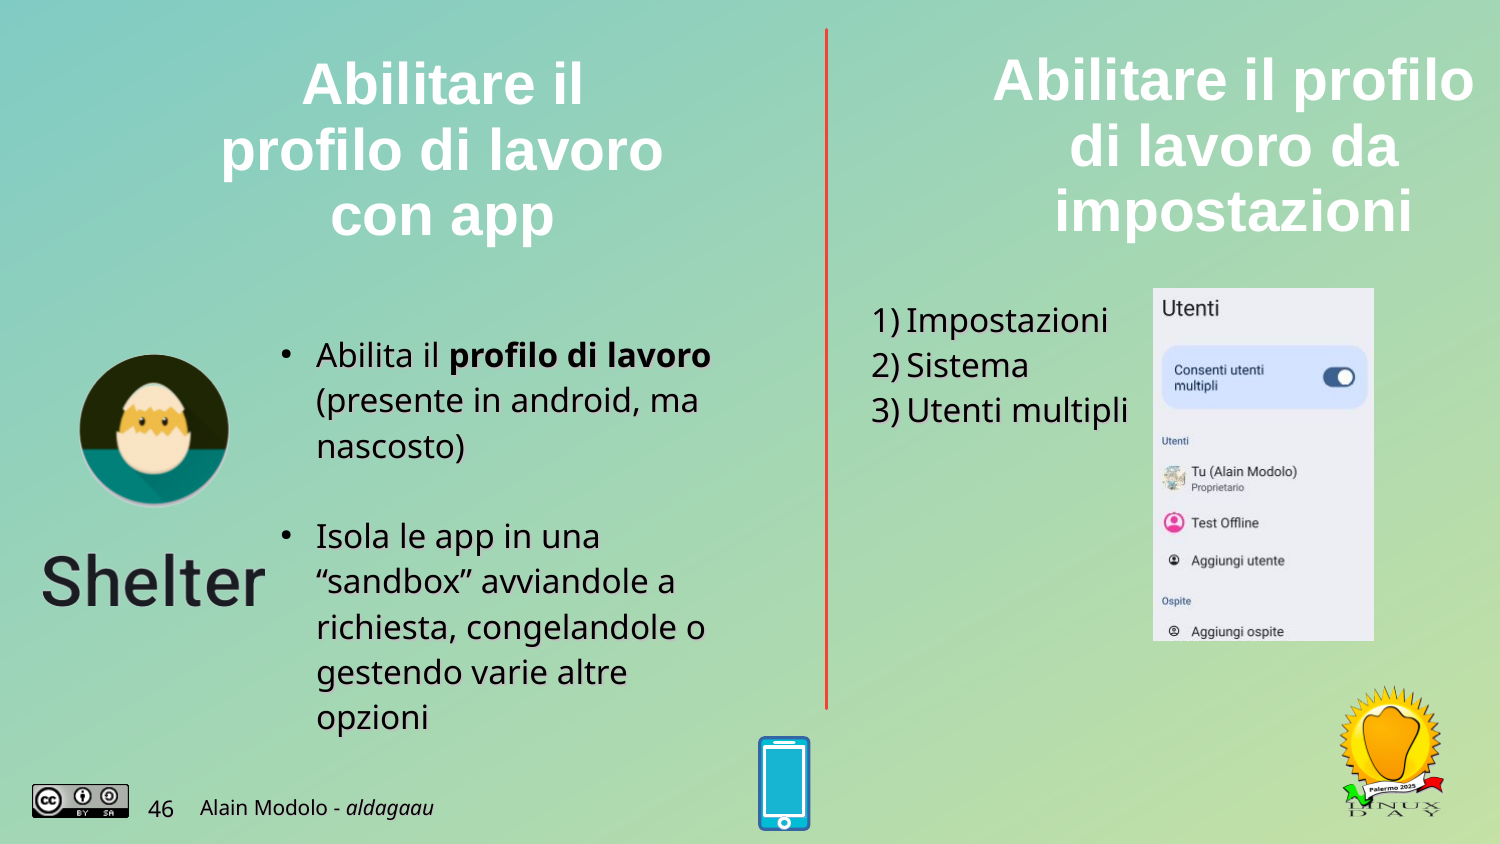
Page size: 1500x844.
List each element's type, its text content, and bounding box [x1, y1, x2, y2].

text_box Impostazioni Sistema Utenti multipli [856, 289, 1153, 473]
picture [32, 784, 129, 818]
text_box [759, 737, 809, 830]
picture [1153, 288, 1374, 641]
picture [42, 354, 265, 607]
title Abilitare il profilo di lavoro con app [206, 29, 680, 270]
text_box Abilita il profilo di lavoro (presente in android, ma nascosto) Isola le app in una “sandbox” avviandole a richiesta, congelandole o gestendo varie altre opzioni [265, 324, 739, 719]
title Abilitare il profilo di lavoro da impostazioni [992, 25, 1477, 266]
picture [1233, 670, 1500, 844]
